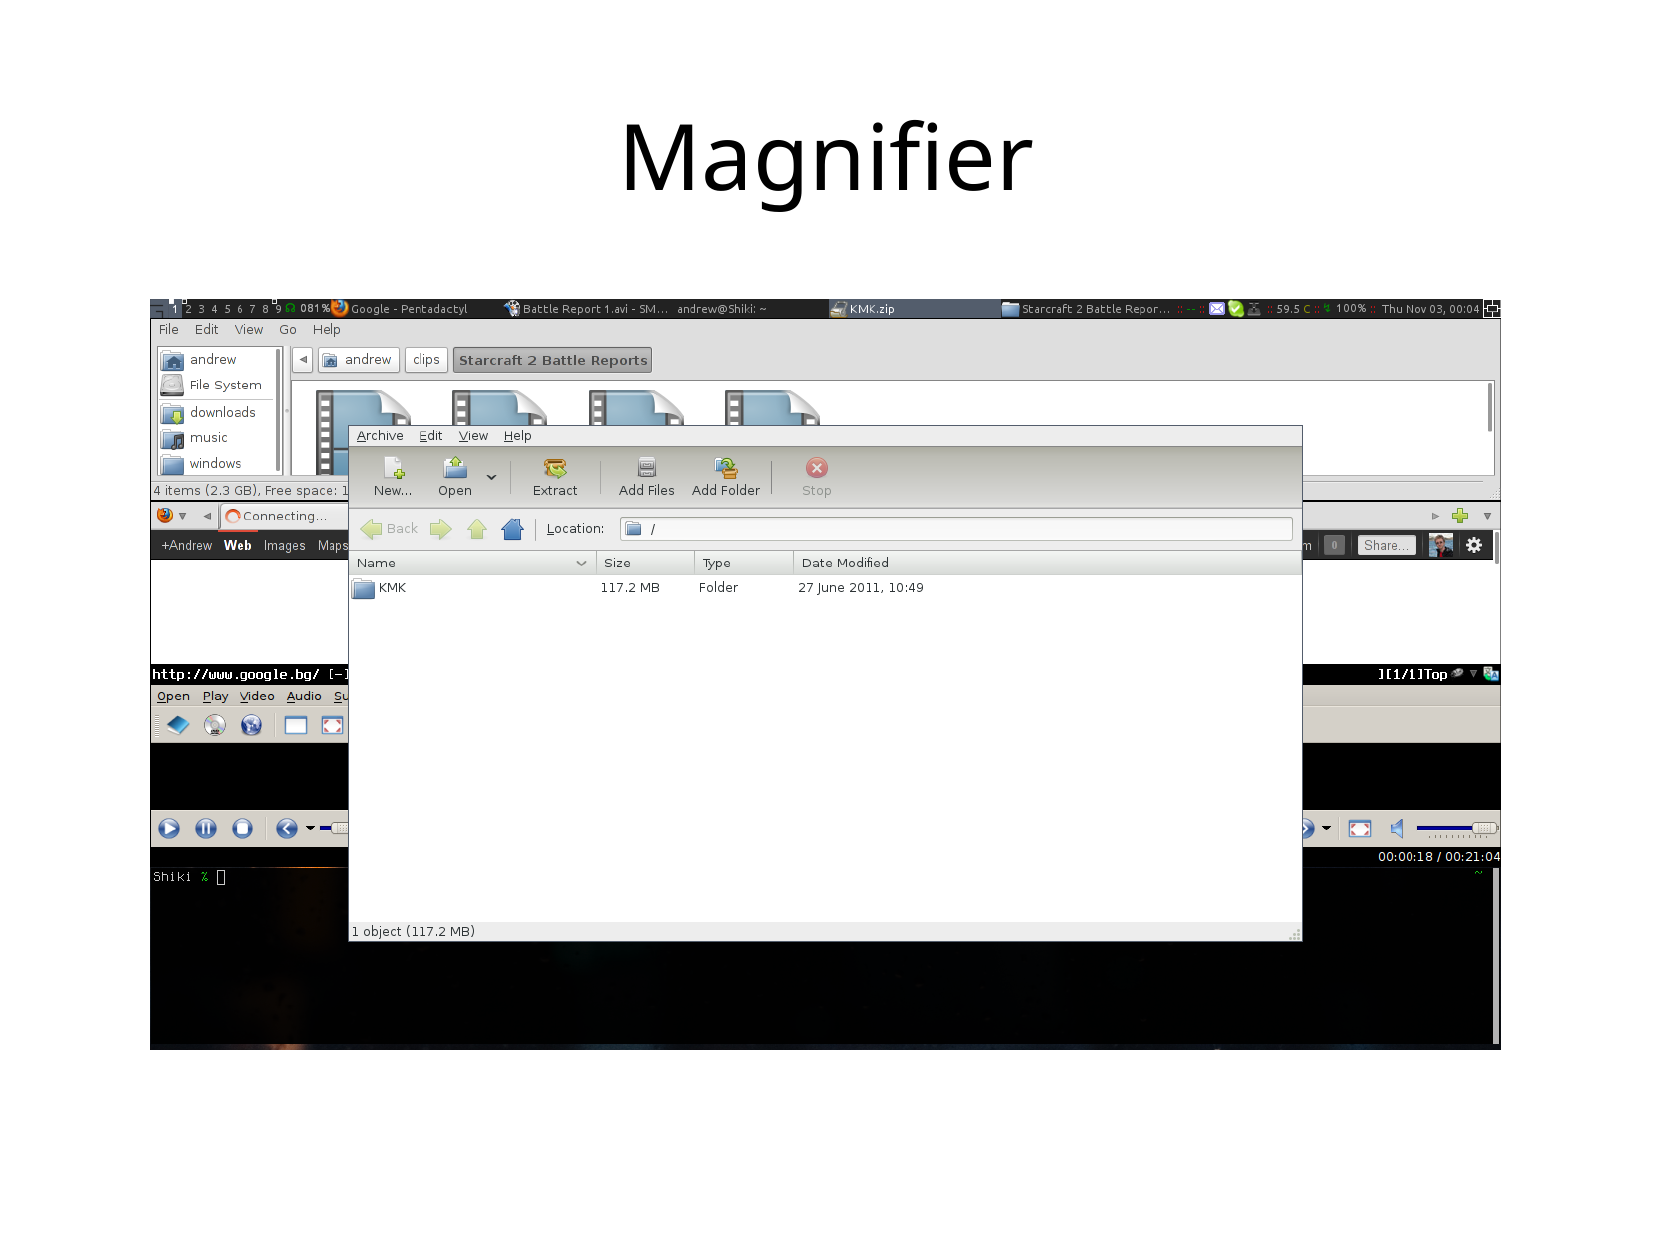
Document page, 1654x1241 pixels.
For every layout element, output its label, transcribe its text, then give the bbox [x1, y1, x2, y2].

title Magnifier [0, 0, 1654, 311]
picture [150, 299, 1501, 1051]
